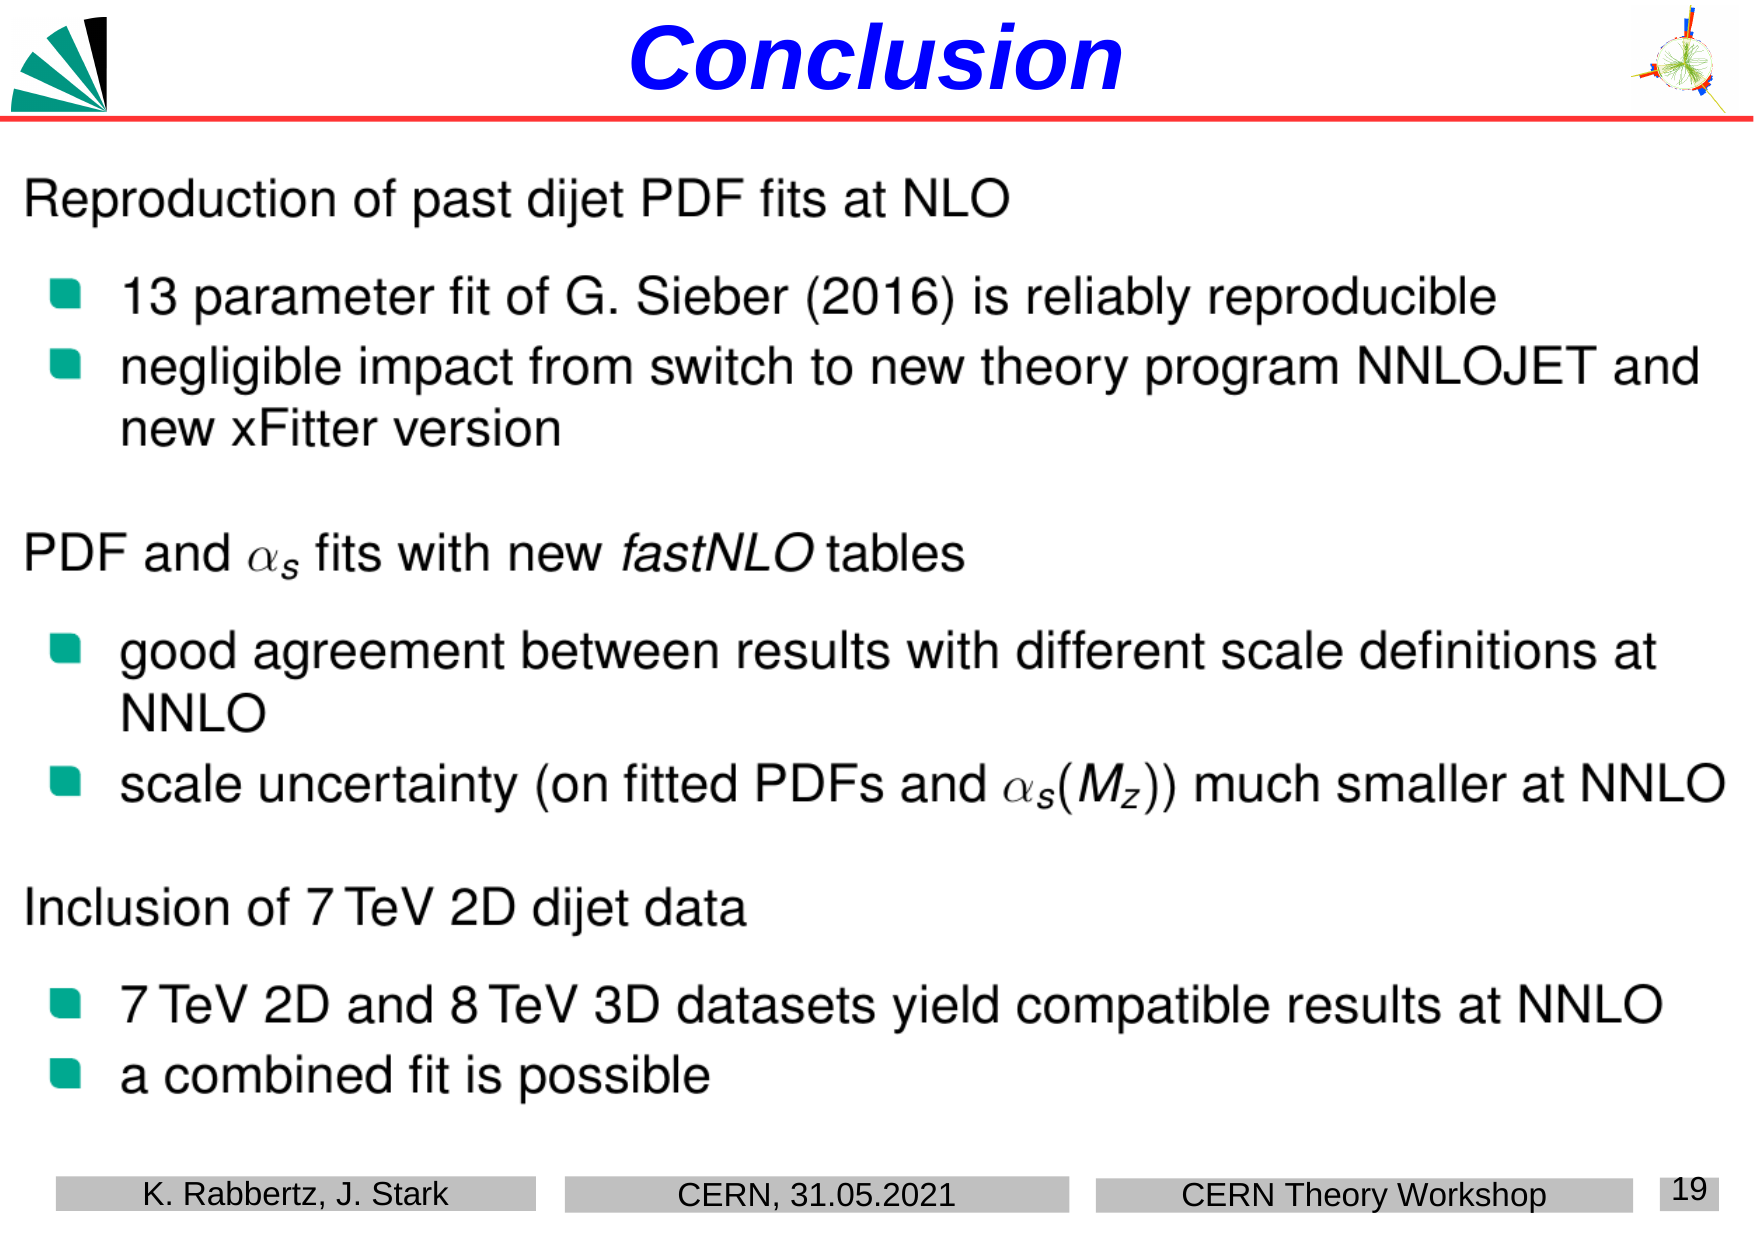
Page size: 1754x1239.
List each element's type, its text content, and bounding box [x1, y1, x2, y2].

picture [4, 156, 1754, 1138]
picture [1631, 5, 1739, 113]
title Conclusion [124, 0, 1630, 116]
picture [11, 17, 107, 113]
